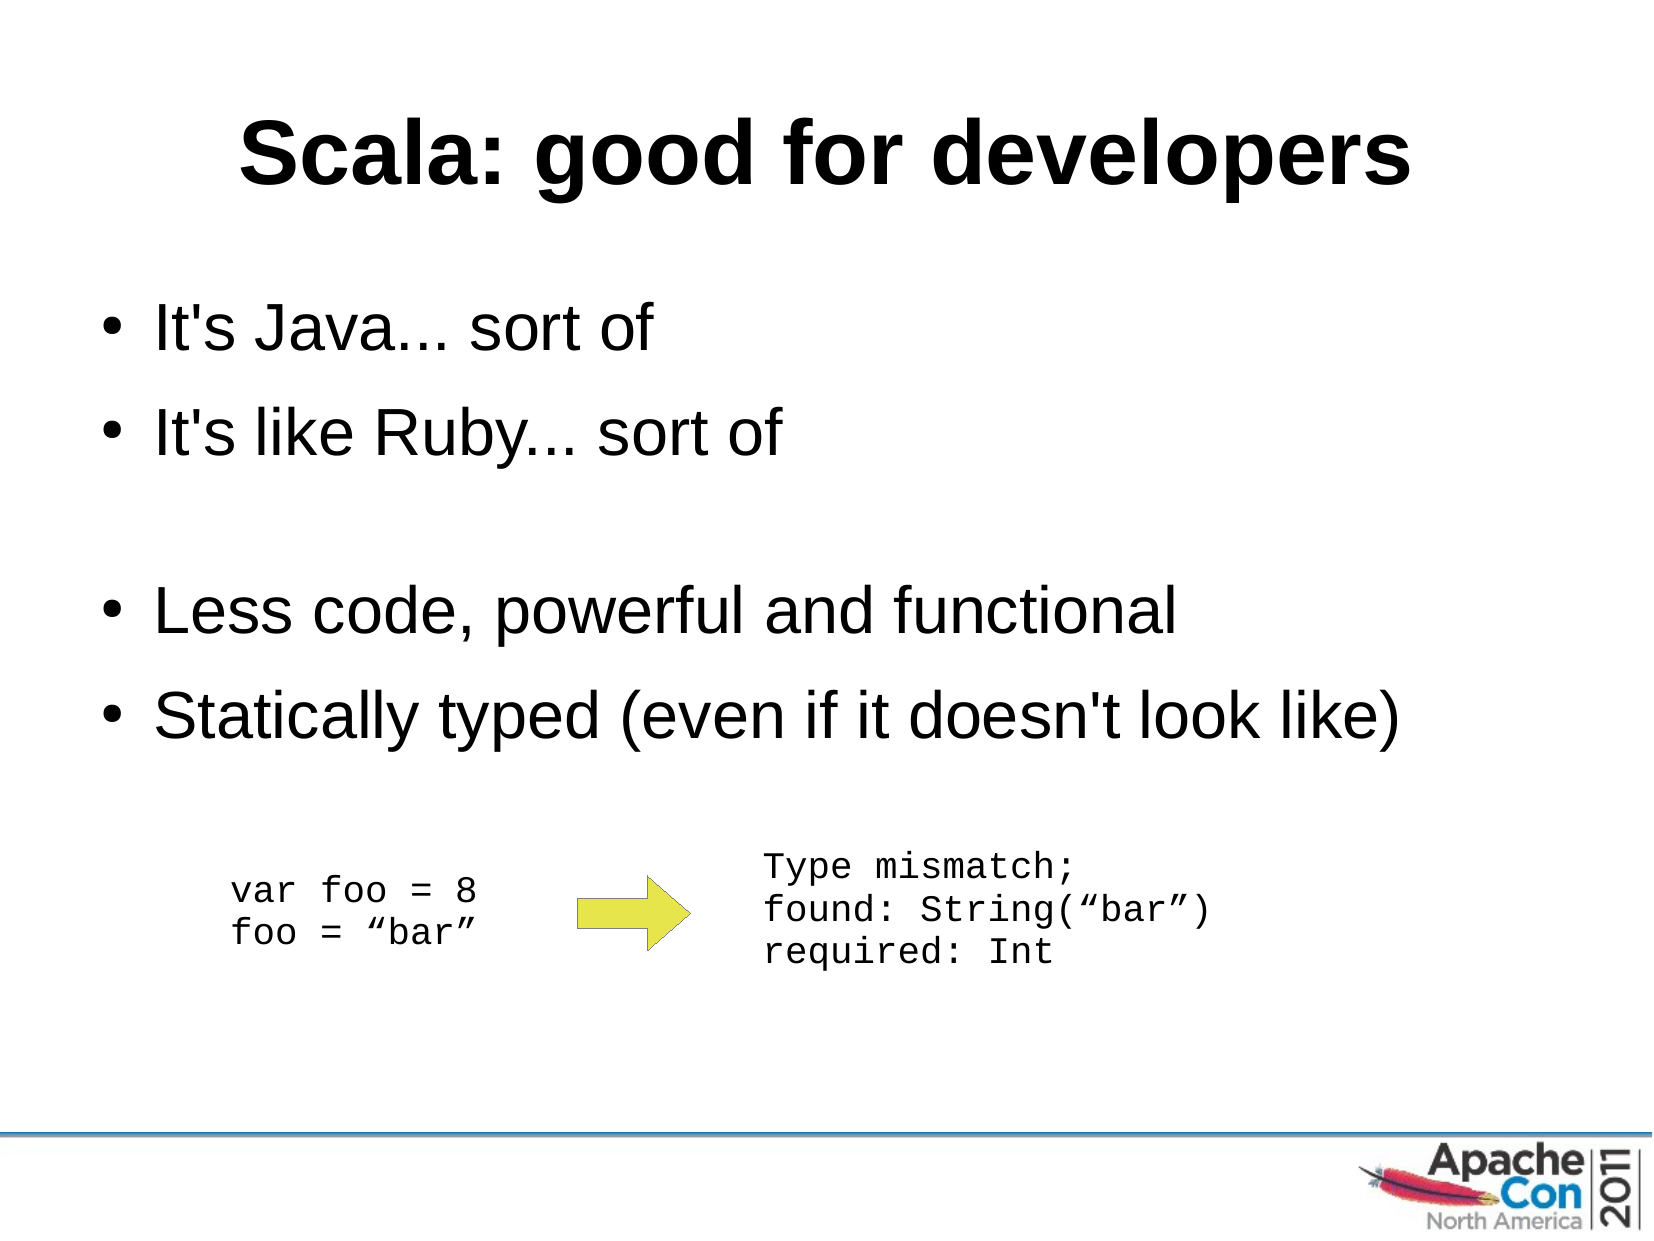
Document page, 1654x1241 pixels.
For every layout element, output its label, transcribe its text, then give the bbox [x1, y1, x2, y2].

title Scala: good for developers [82, 49, 1571, 257]
text_box [577, 875, 691, 951]
picture [0, 1132, 1653, 1239]
text_box var foo = 8 foo = “bar” [180, 863, 563, 964]
text_box Type mismatch; found: String(“bar”) required: Int [712, 840, 1426, 983]
list It's Java... sort of It's like Ruby... sort of Less code, powerful and functional Statically typed (even if it doesn't look like) [82, 290, 1571, 1109]
